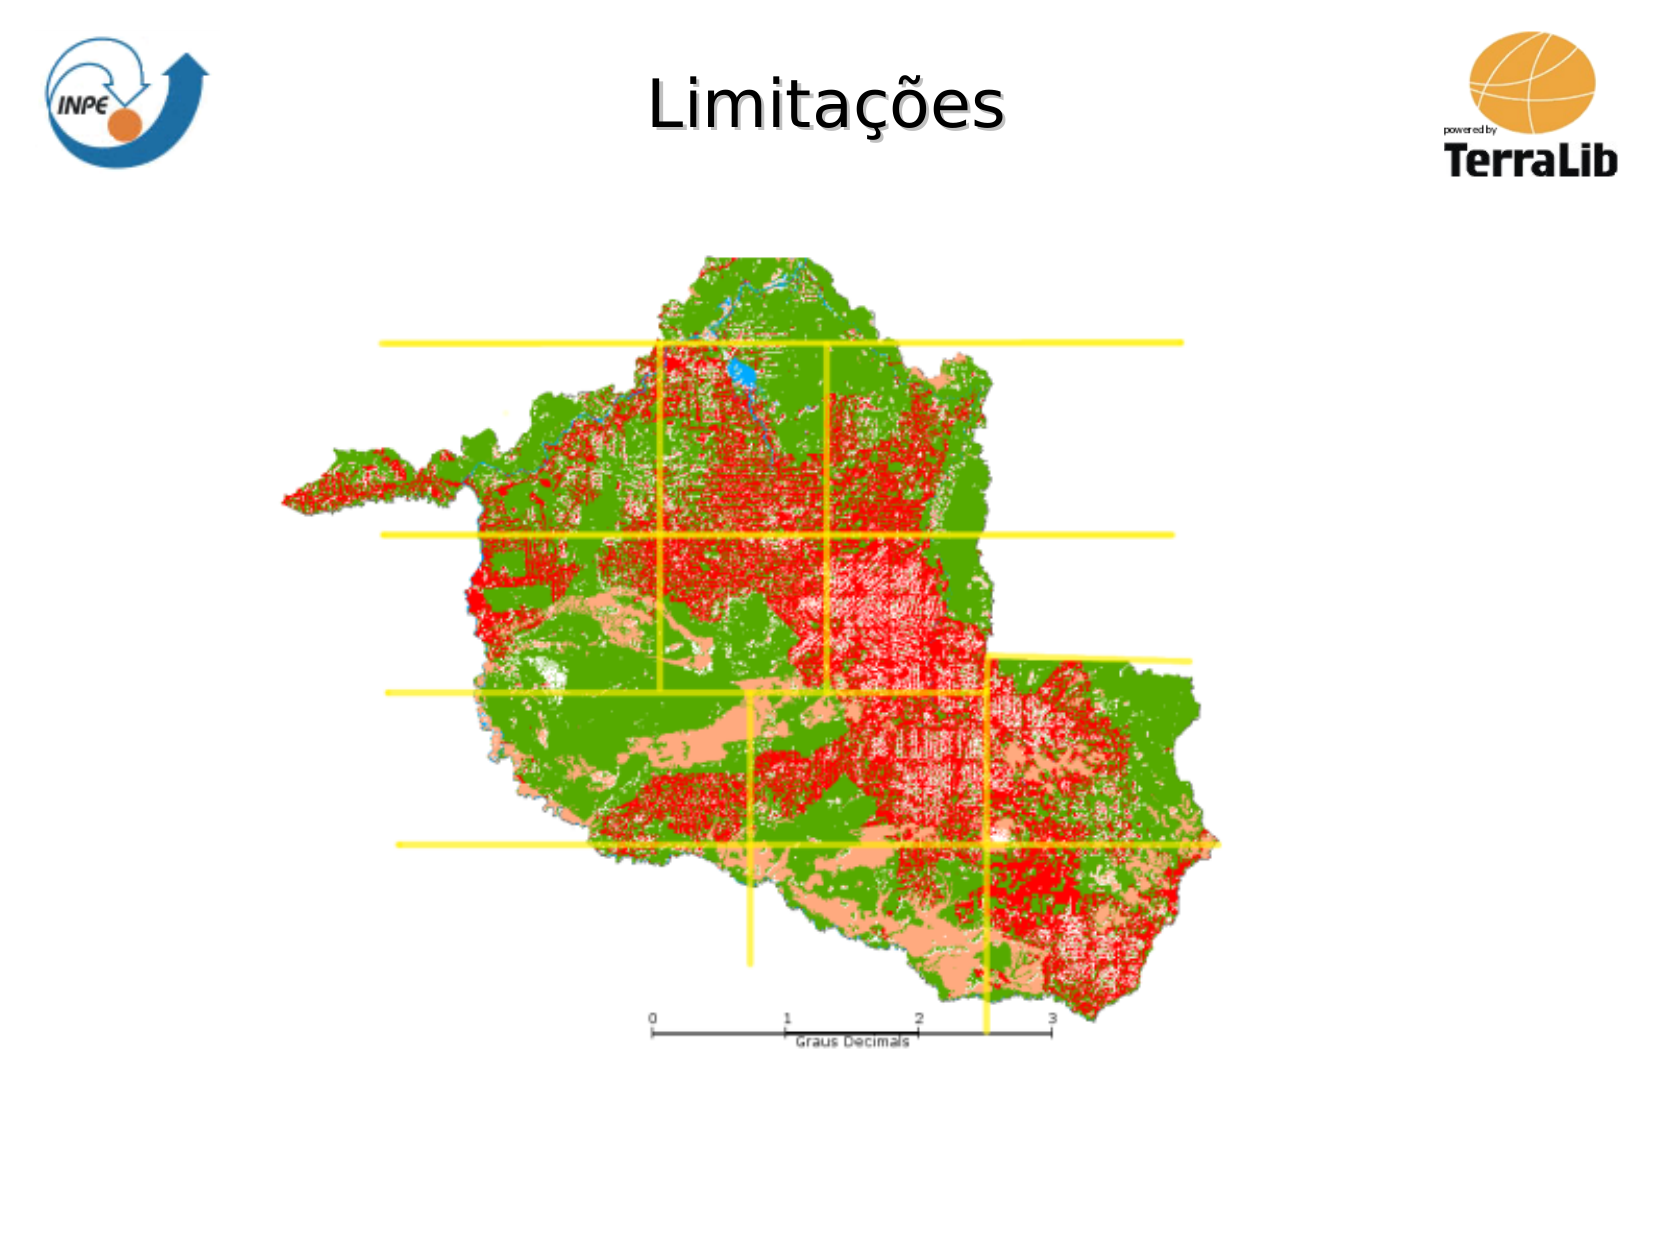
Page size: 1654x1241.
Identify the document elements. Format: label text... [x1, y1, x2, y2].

picture [1443, 29, 1619, 178]
title Limitações [206, 33, 1447, 176]
picture [211, 206, 1462, 1053]
picture [35, 29, 220, 178]
